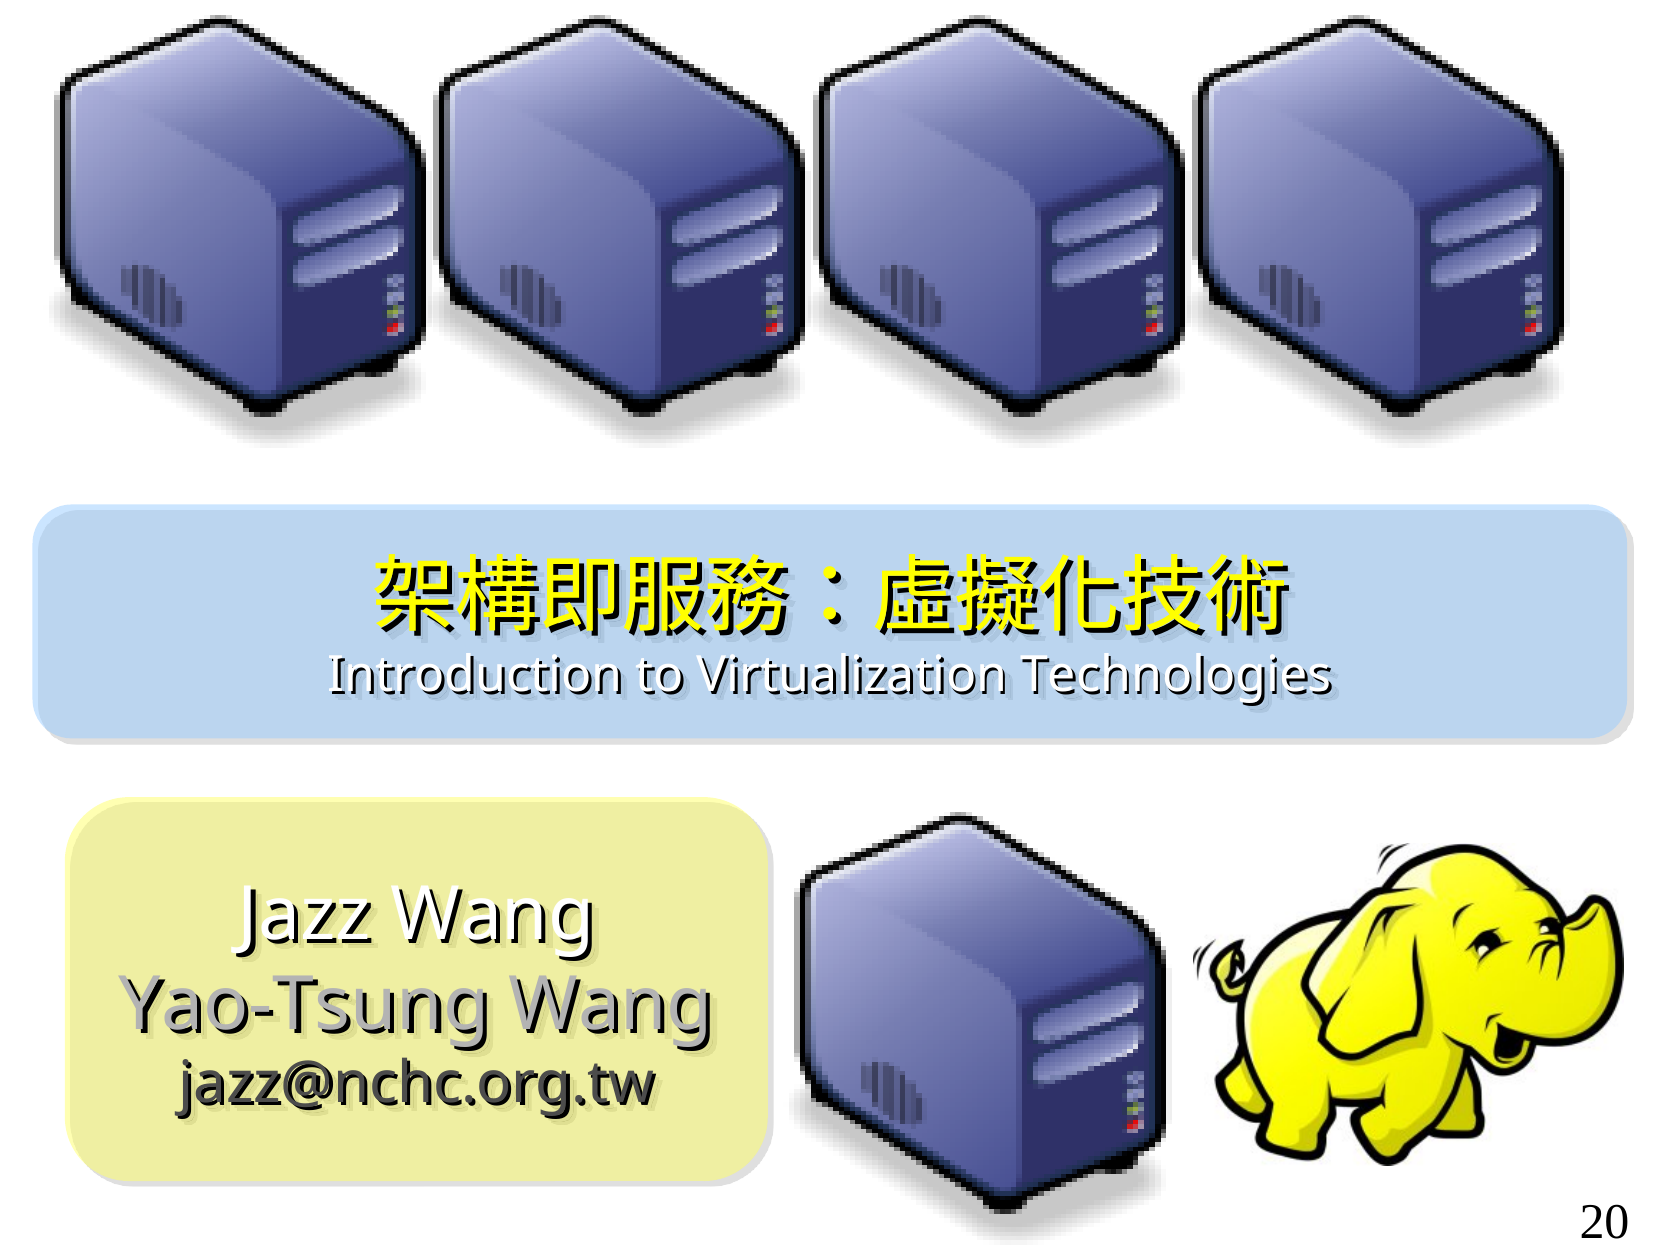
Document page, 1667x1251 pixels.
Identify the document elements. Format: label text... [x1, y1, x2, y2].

text_box Jazz Wang Yao-Tsung Wang jazz@nchc.org.tw [64, 797, 767, 1182]
picture [27, 2, 1609, 502]
picture [767, 800, 1624, 1249]
text_box 架構即服務：虛擬化技術 Introduction to Virtualization Technologies [32, 504, 1628, 739]
